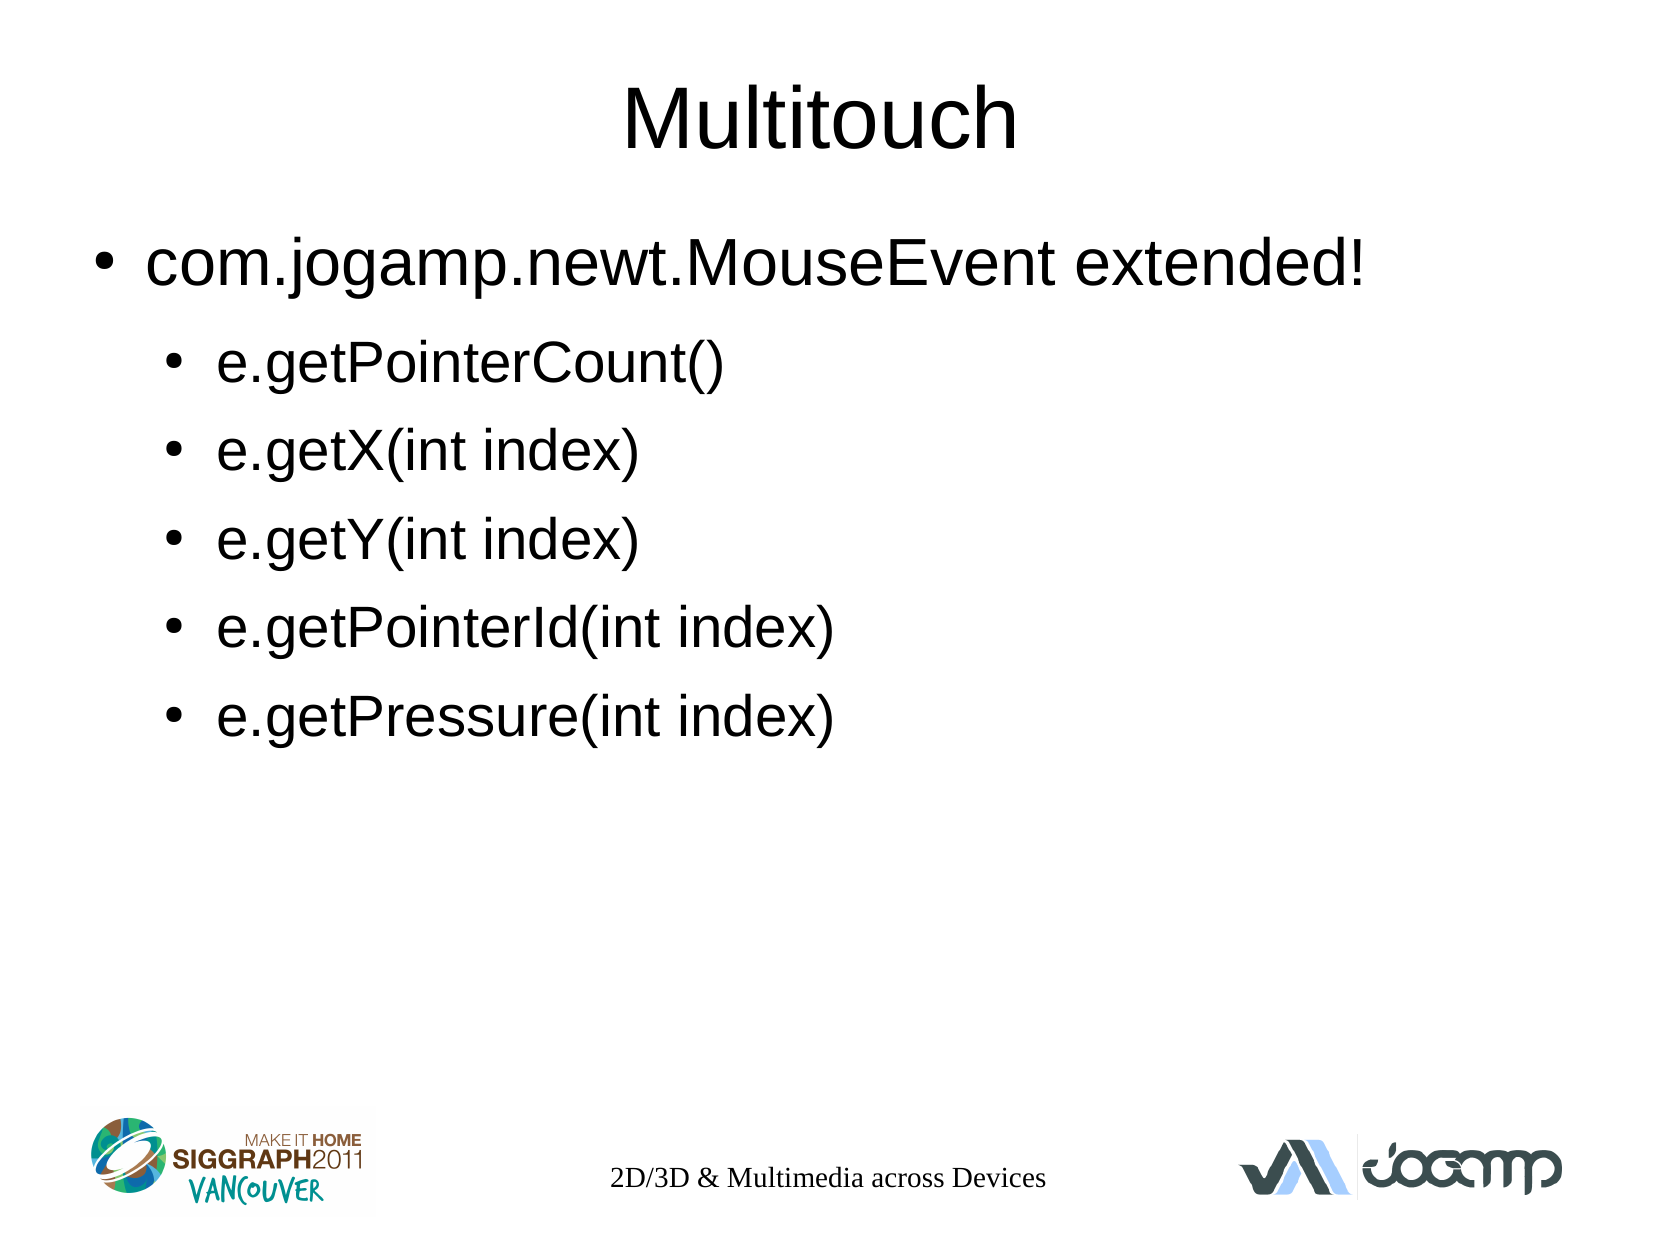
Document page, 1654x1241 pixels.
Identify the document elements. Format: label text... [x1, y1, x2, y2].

picture [80, 1106, 376, 1217]
list com.jogamp.newt.MouseEvent extended! e.getPointerCount() e.getX(int index) e.getY(int index) e.getPointerId(int index) e.getPressure(int index) [75, 225, 1571, 1044]
title Multitouch [68, 56, 1576, 181]
picture [1237, 1134, 1562, 1200]
